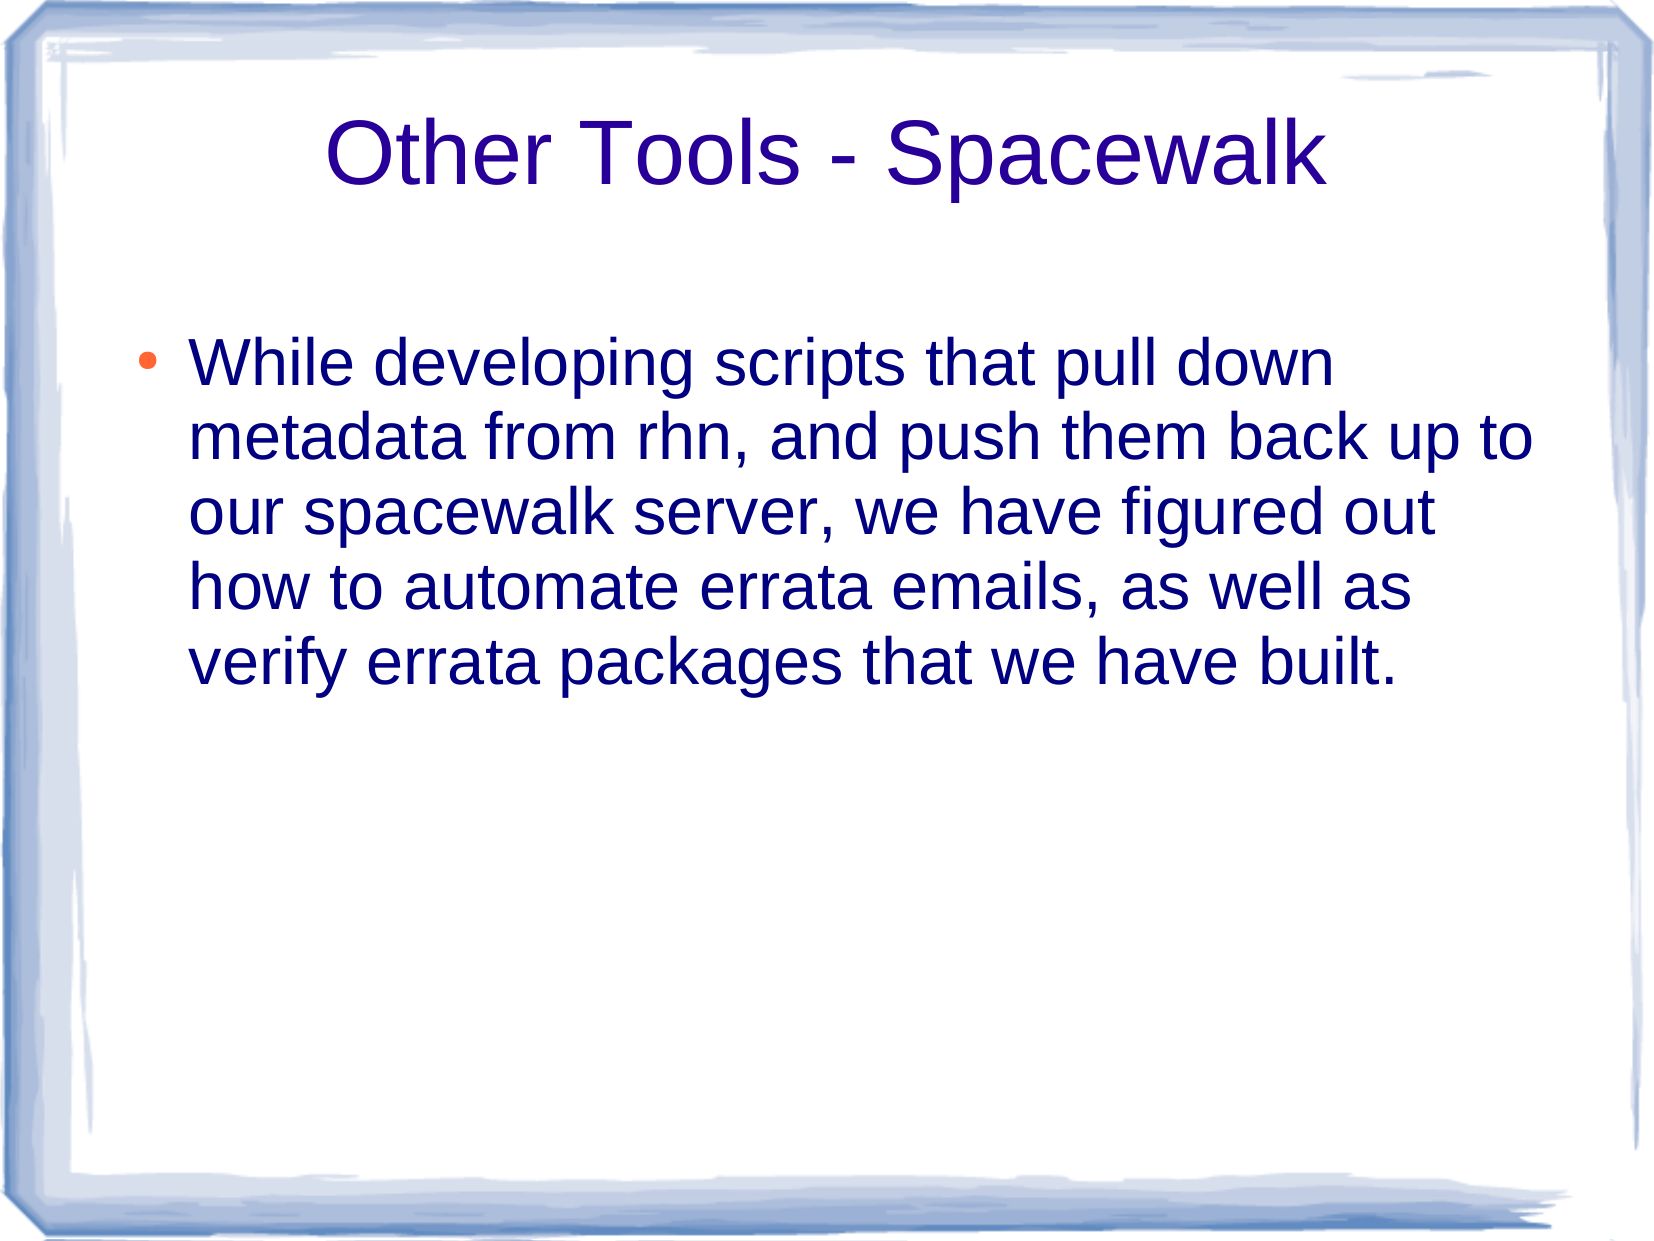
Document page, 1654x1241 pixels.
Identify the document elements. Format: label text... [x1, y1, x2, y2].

list While developing scripts that pull down metadata from rhn, and push them back up to our spacewalk server, we have figured out how to automate errata emails, as well as verify errata packages that we have built. [118, 324, 1571, 1004]
title Other Tools - Spacewalk [82, 49, 1571, 257]
picture [0, 0, 1654, 1241]
